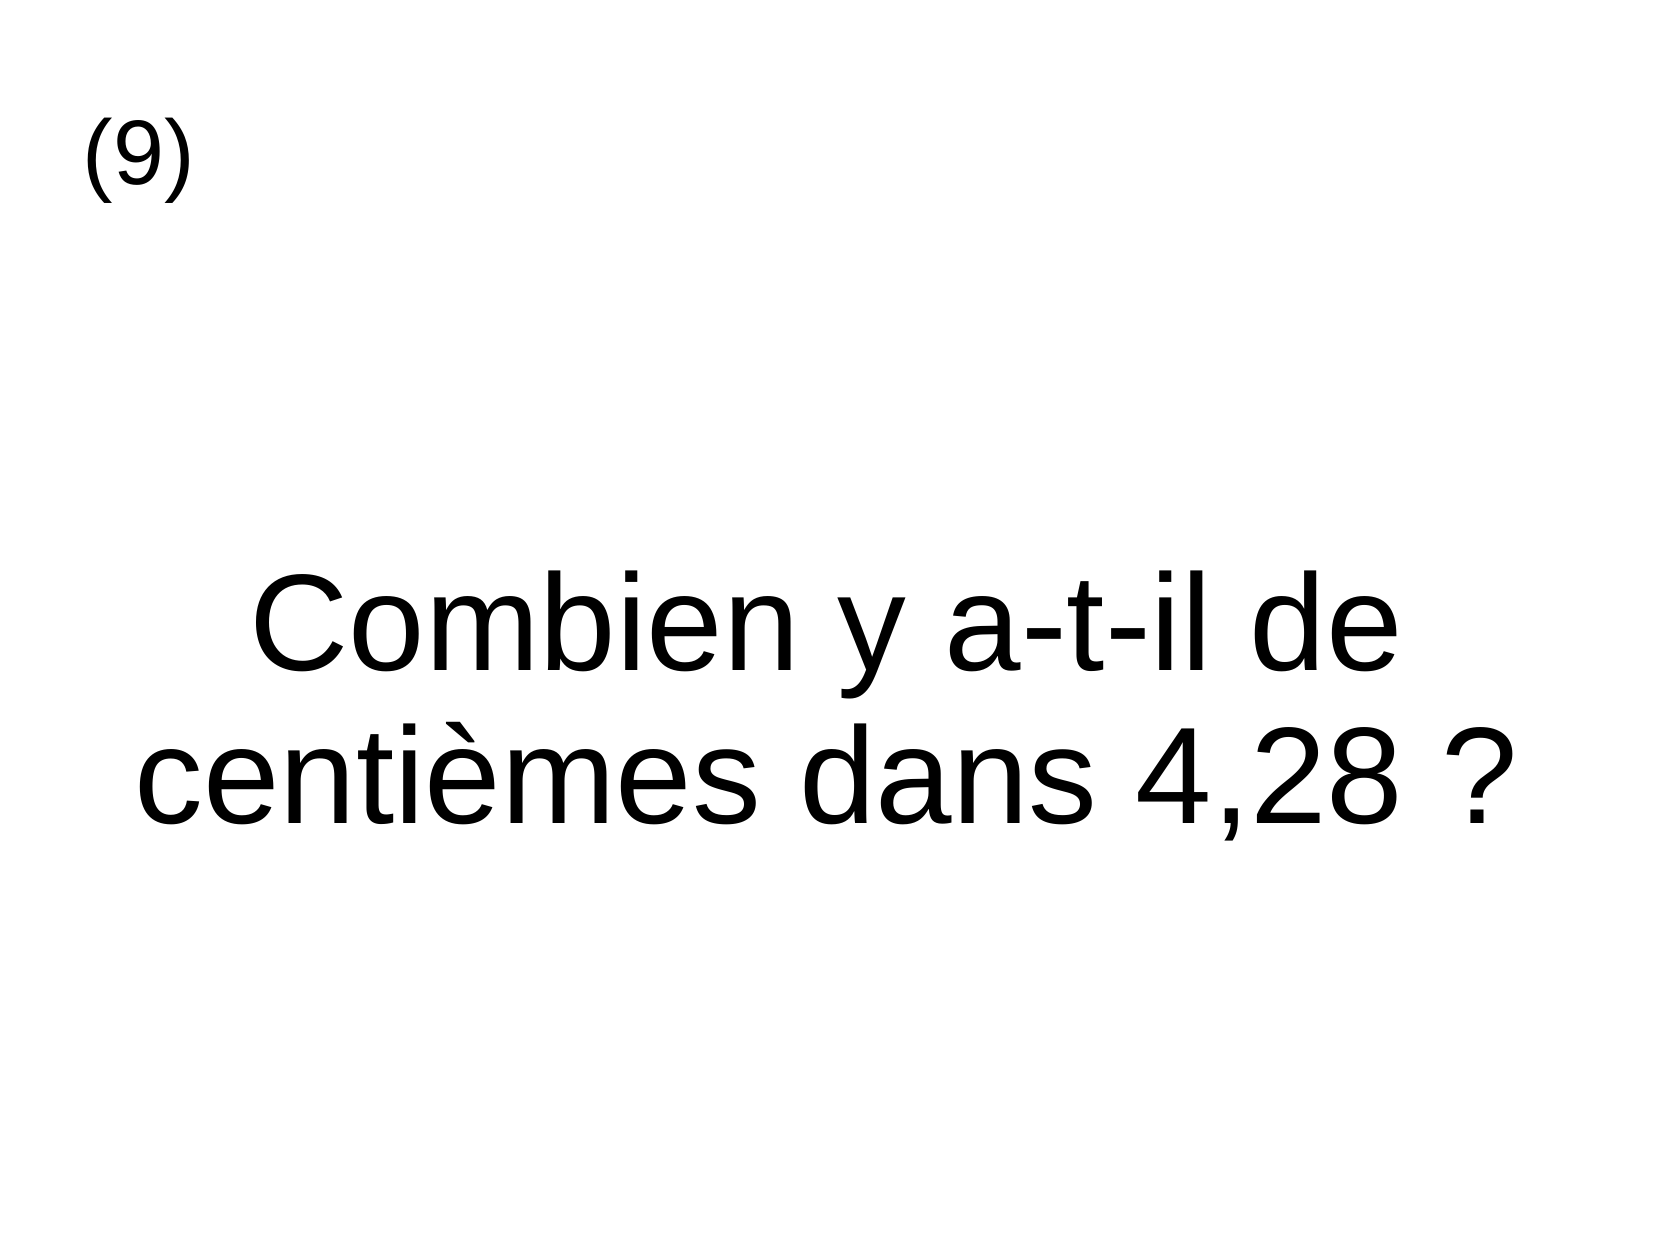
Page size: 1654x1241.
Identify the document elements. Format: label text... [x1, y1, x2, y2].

subtitle Combien y a-t-il de centièmes dans 4,28 ? [82, 297, 1571, 1102]
title (9) [82, 56, 1571, 250]
